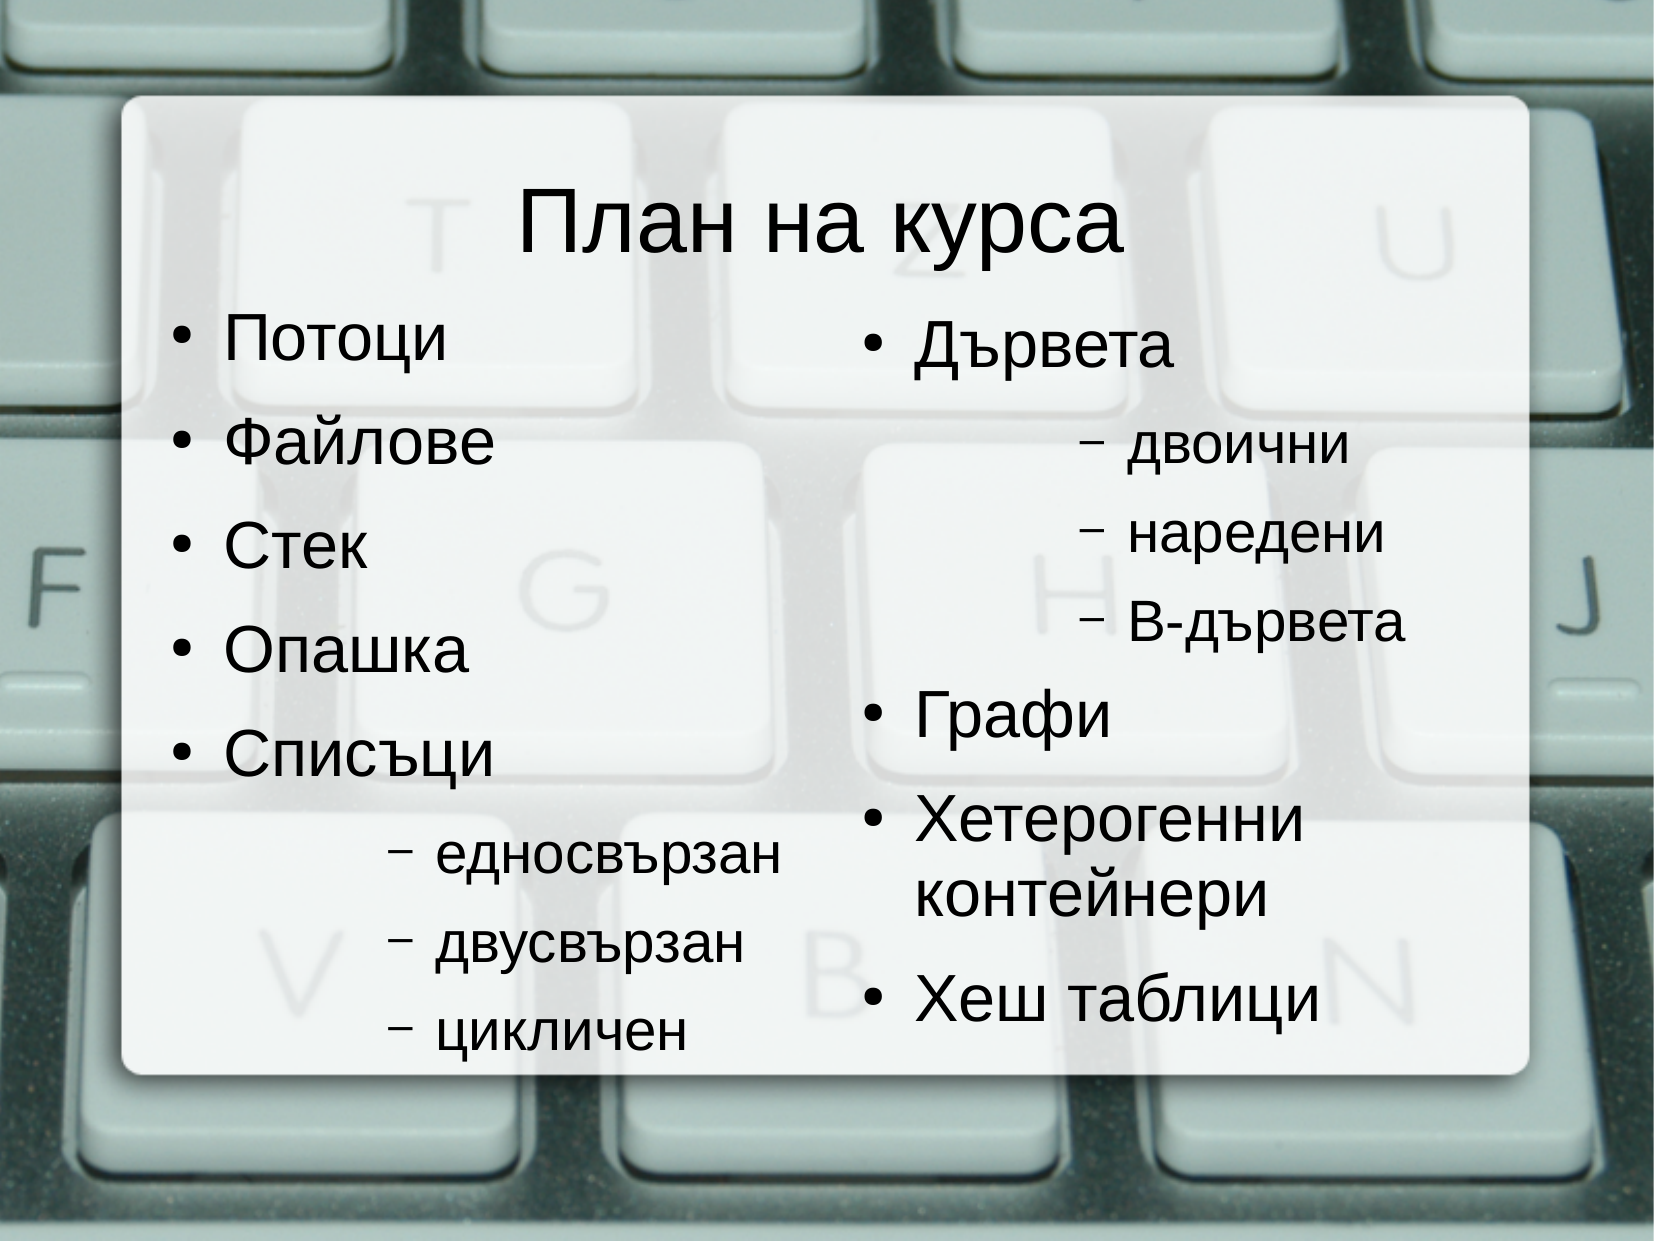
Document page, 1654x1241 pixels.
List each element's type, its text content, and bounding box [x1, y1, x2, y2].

list Потоци Файлове Стек Опашка Списъци едносвързан двусвързан цикличен [152, 299, 815, 1064]
list Дървета двоични наредени B-дървета Графи Хетерогенни контейнери Хеш таблици [843, 307, 1507, 1037]
title План на курса [135, 117, 1506, 325]
picture [0, 0, 1654, 1241]
